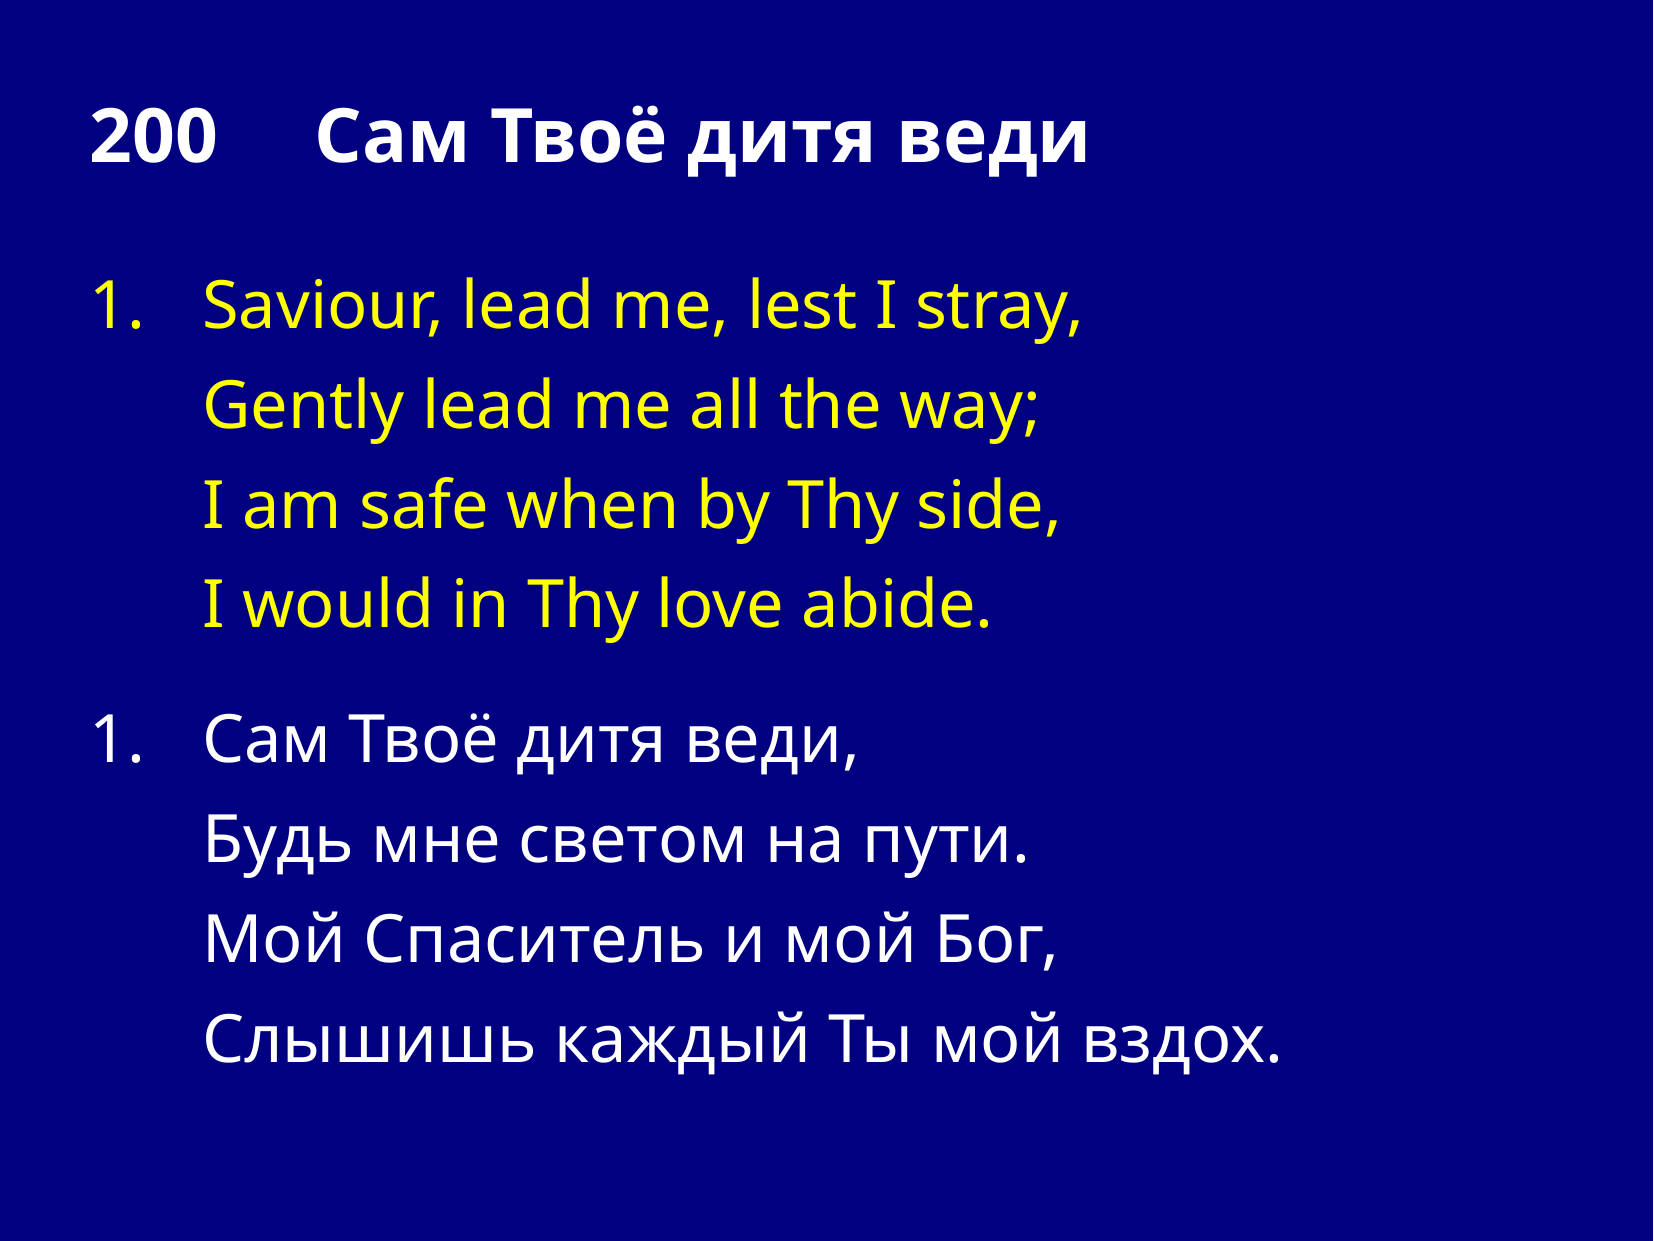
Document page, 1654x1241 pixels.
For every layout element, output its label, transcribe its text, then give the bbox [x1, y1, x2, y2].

text_box 200 Сам Твоё дитя веди [75, 75, 1576, 188]
text_box 1. Saviour, lead me, lest I stray, Gently lead me all the way; I am safe when by Thy side, I would in Thy love abide. [75, 188, 1576, 638]
text_box 1. Сам Твоё дитя веди, Будь мне светом на пути. Мой Спаситель и мой Бог, Слышишь каждый Ты мой вздох. [75, 675, 1576, 1163]
